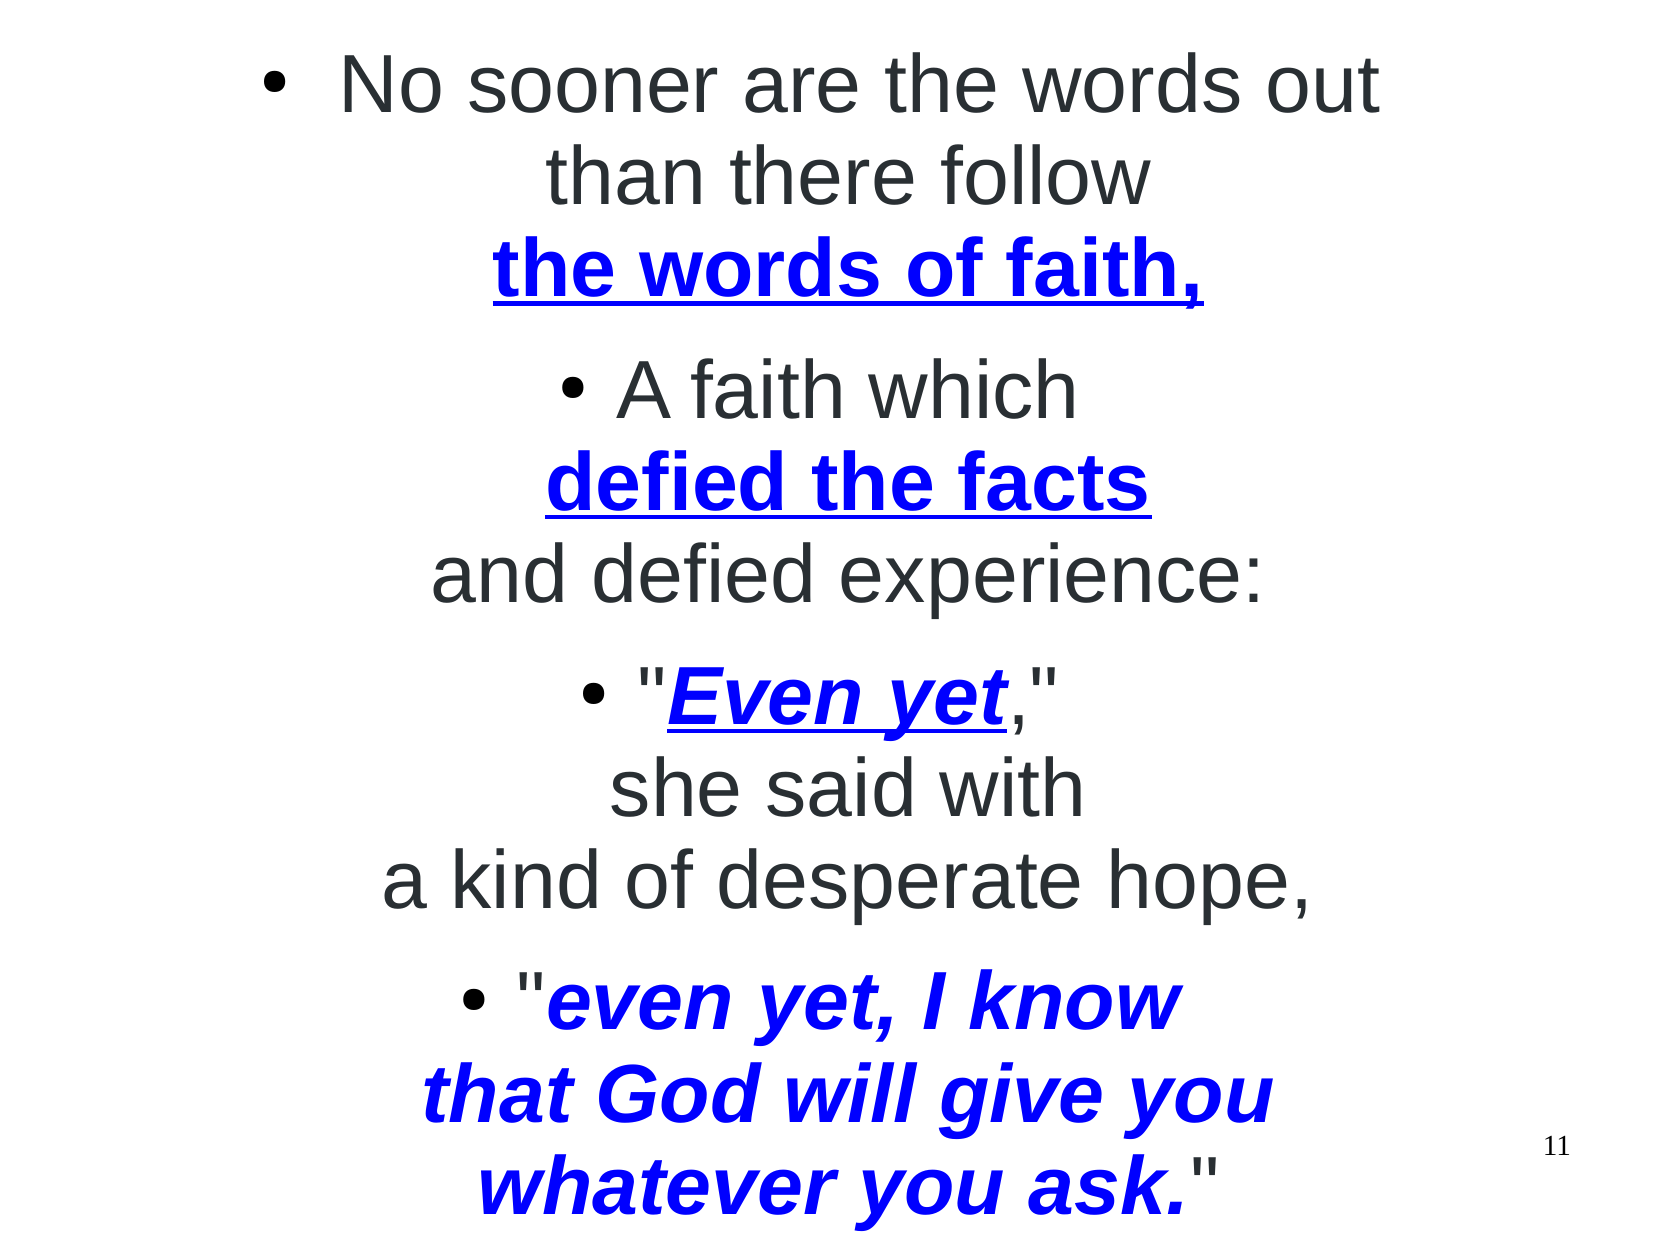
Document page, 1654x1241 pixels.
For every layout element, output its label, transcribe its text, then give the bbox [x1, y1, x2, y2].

list No sooner are the words out than there follow the words of faith, A faith which defied the facts and defied experience: "Even yet," she said with a kind of desperate hope, "even yet, I know that God will give you whatever you ask." [37, 37, 1613, 1238]
